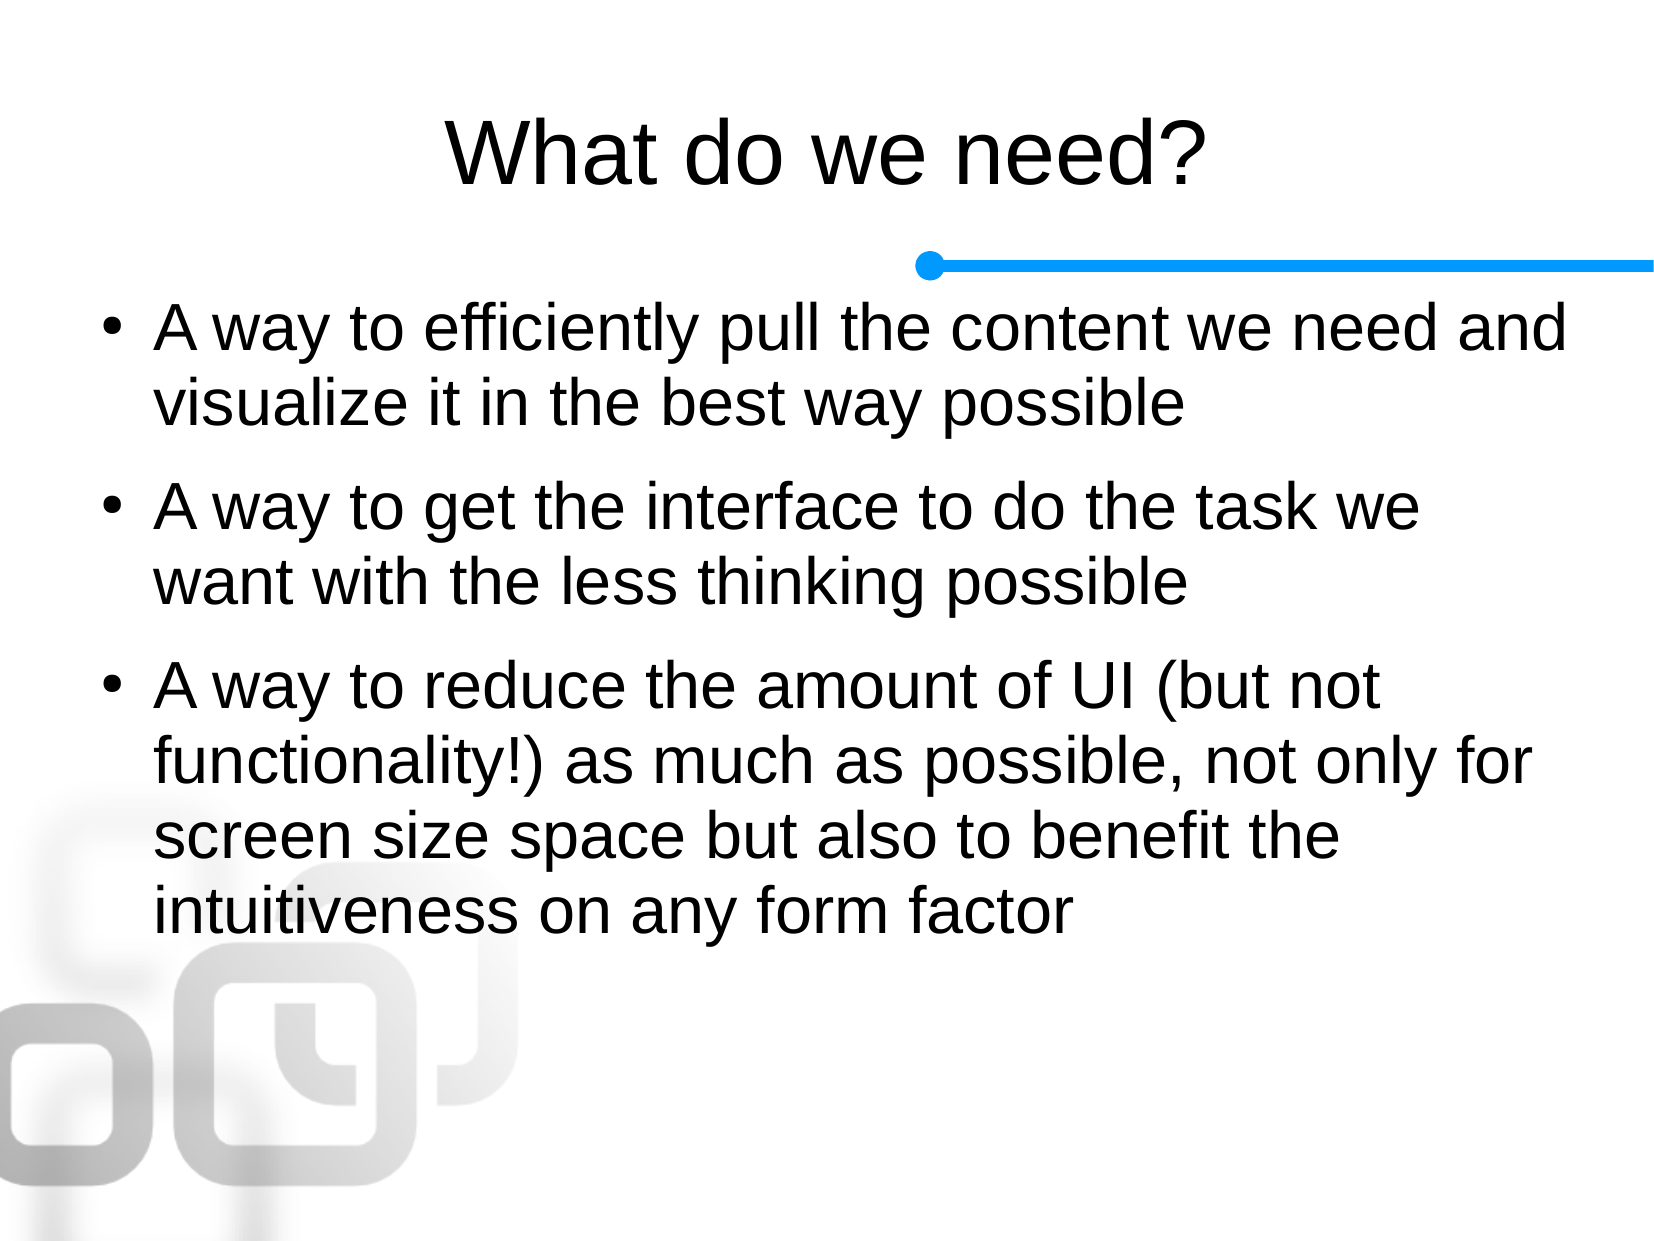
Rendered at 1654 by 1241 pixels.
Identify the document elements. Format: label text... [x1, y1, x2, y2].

picture [0, 713, 709, 1241]
title What do we need? [82, 56, 1571, 250]
list A way to efficiently pull the content we need and visualize it in the best way possible A way to get the interface to do the task we want with the less thinking possible A way to reduce the amount of UI (but not functionality!) as much as possible, not only for screen size space but also to benefit the intuitiveness on any form factor [82, 290, 1571, 1109]
